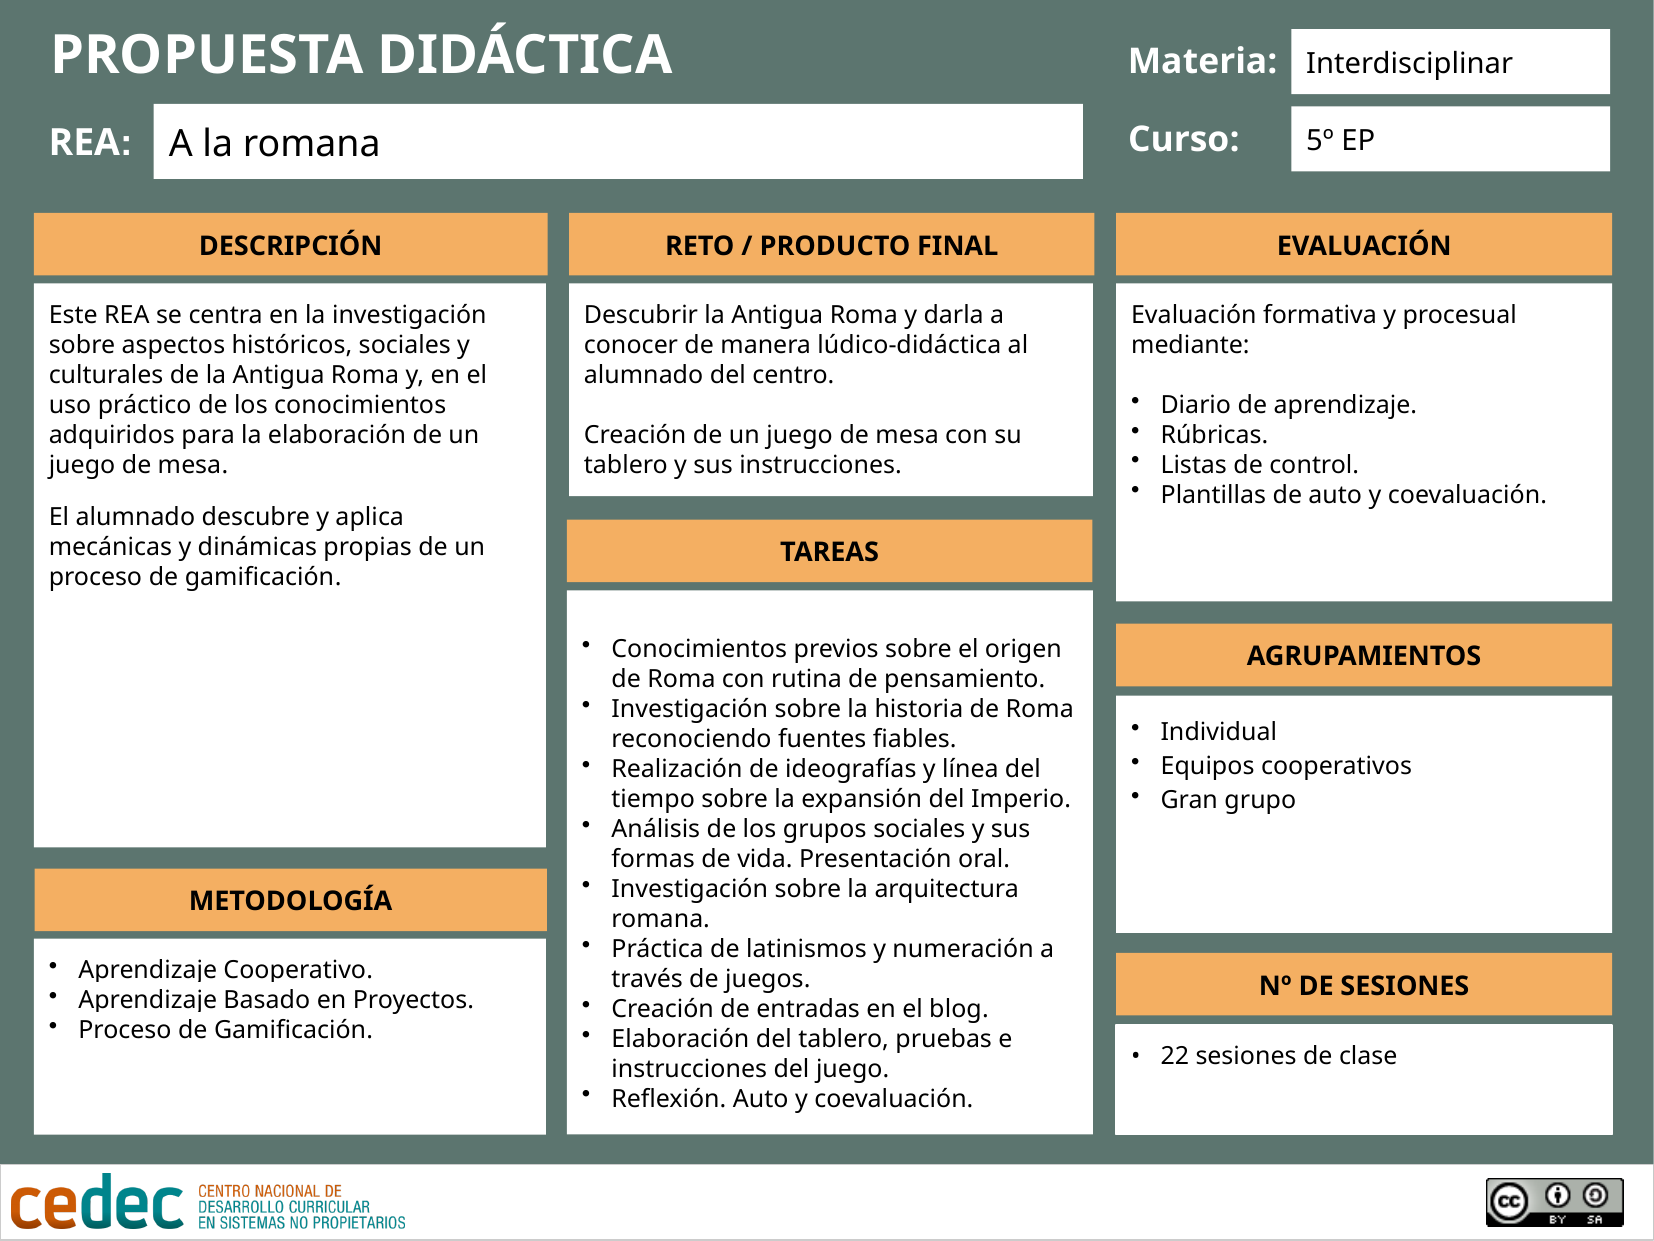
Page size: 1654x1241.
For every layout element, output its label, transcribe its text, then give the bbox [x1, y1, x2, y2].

text_box Individual Equipos cooperativos Gran grupo [1116, 695, 1613, 933]
text_box PROPUESTA DIDÁCTICA [35, 11, 1028, 110]
text_box Nº DE SESIONES [1116, 952, 1613, 1016]
text_box TAREAS [566, 519, 1093, 583]
text_box Interdisciplinar [1291, 29, 1611, 95]
text_box EVALUACIÓN [1116, 212, 1613, 276]
picture [1486, 1178, 1624, 1227]
text_box Conocimientos previos sobre el origen de Roma con rutina de pensamiento. Investigación sobre la historia de Roma reconociendo fuentes fiables. Realización de ideografías y línea del tiempo sobre la expansión del Imperio. Análisis de los grupos sociales y sus formas de vida. Presentación oral. Investigación sobre la arquitectura romana. Práctica de latinismos y numeración a través de juegos. Creación de entradas en el blog. Elaboración del tablero, pruebas e instrucciones del juego. Reflexión. Auto y coevaluación. [566, 590, 1093, 1135]
text_box 5º EP [1291, 106, 1611, 172]
text_box Este REA se centra en la investigación sobre aspectos históricos, sociales y culturales de la Antigua Roma y, en el uso práctico de los conocimientos adquiridos para la elaboración de un juego de mesa. El alumnado descubre y aplica mecánicas y dinámicas propias de un proceso de gamificación. [33, 283, 546, 848]
text_box Evaluación formativa y procesual mediante: Diario de aprendizaje. Rúbricas. Listas de control. Plantillas de auto y coevaluación. [1116, 283, 1613, 602]
picture [11, 1173, 405, 1229]
text_box A la romana [153, 103, 1083, 179]
text_box 22 sesiones de clase [1116, 1024, 1613, 1135]
text_box Aprendizaje Cooperativo. Aprendizaje Basado en Proyectos. Proceso de Gamificación. [33, 938, 546, 1135]
text_box DESCRIPCIÓN [33, 212, 548, 276]
text_box Curso: [1113, 109, 1303, 173]
text_box Descubrir la Antigua Roma y darla a conocer de manera lúdico-didáctica al alumnado del centro. Creación de un juego de mesa con su tablero y sus instrucciones. [569, 283, 1093, 497]
text_box Materia: [1113, 30, 1291, 94]
text_box [0, 1164, 1654, 1241]
text_box AGRUPAMIENTOS [1116, 623, 1613, 687]
text_box REA: [33, 110, 153, 174]
text_box METODOLOGÍA [34, 868, 547, 932]
text_box RETO / PRODUCTO FINAL [569, 212, 1095, 276]
